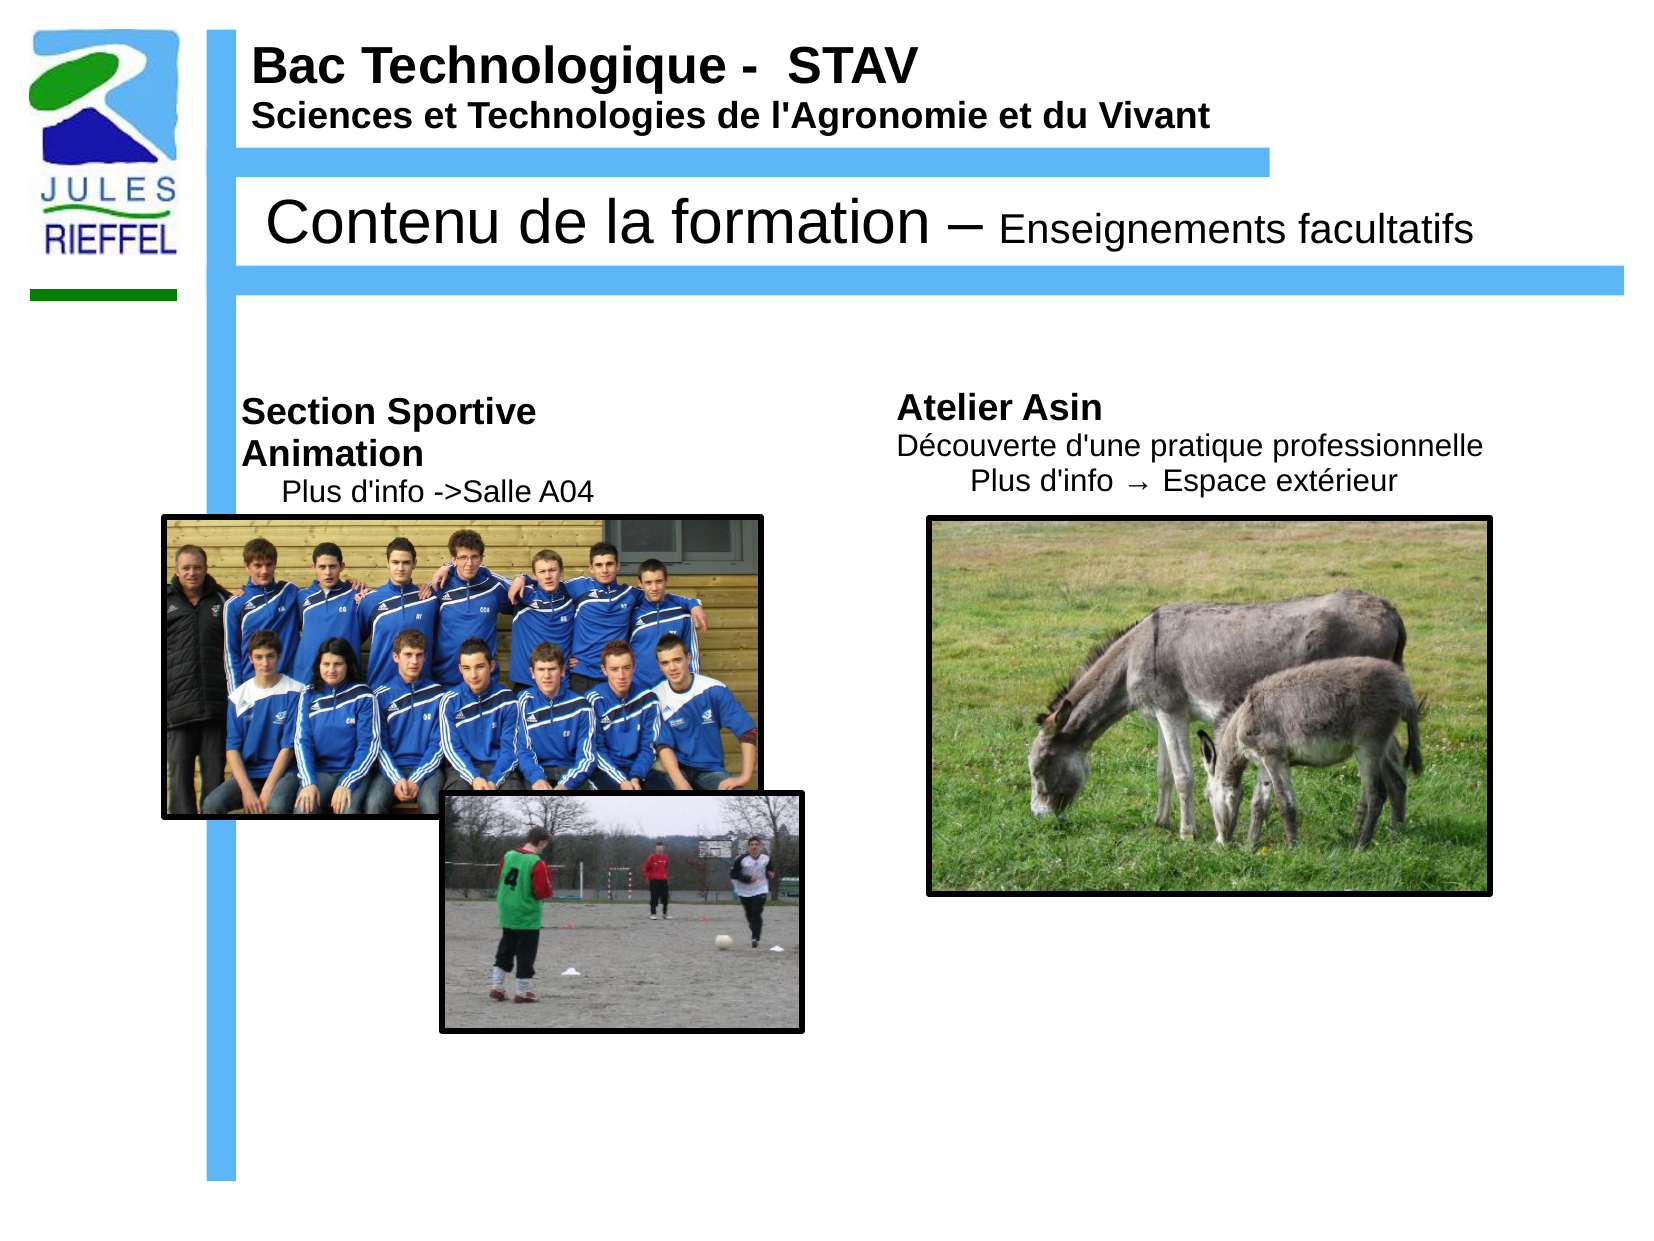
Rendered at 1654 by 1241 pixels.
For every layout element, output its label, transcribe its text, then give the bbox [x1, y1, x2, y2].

title Contenu de la formation – Enseignements facultatifs [265, 177, 1565, 266]
picture [167, 520, 758, 815]
picture [444, 796, 800, 1028]
text_box Atelier Asin Découverte d'une pratique professionnelle Plus d'info → Espace extérieur [881, 378, 1555, 507]
text_box Section Sportive Animation Plus d'info ->Salle A04 [226, 382, 611, 514]
picture [931, 520, 1488, 891]
picture [29, 29, 186, 272]
